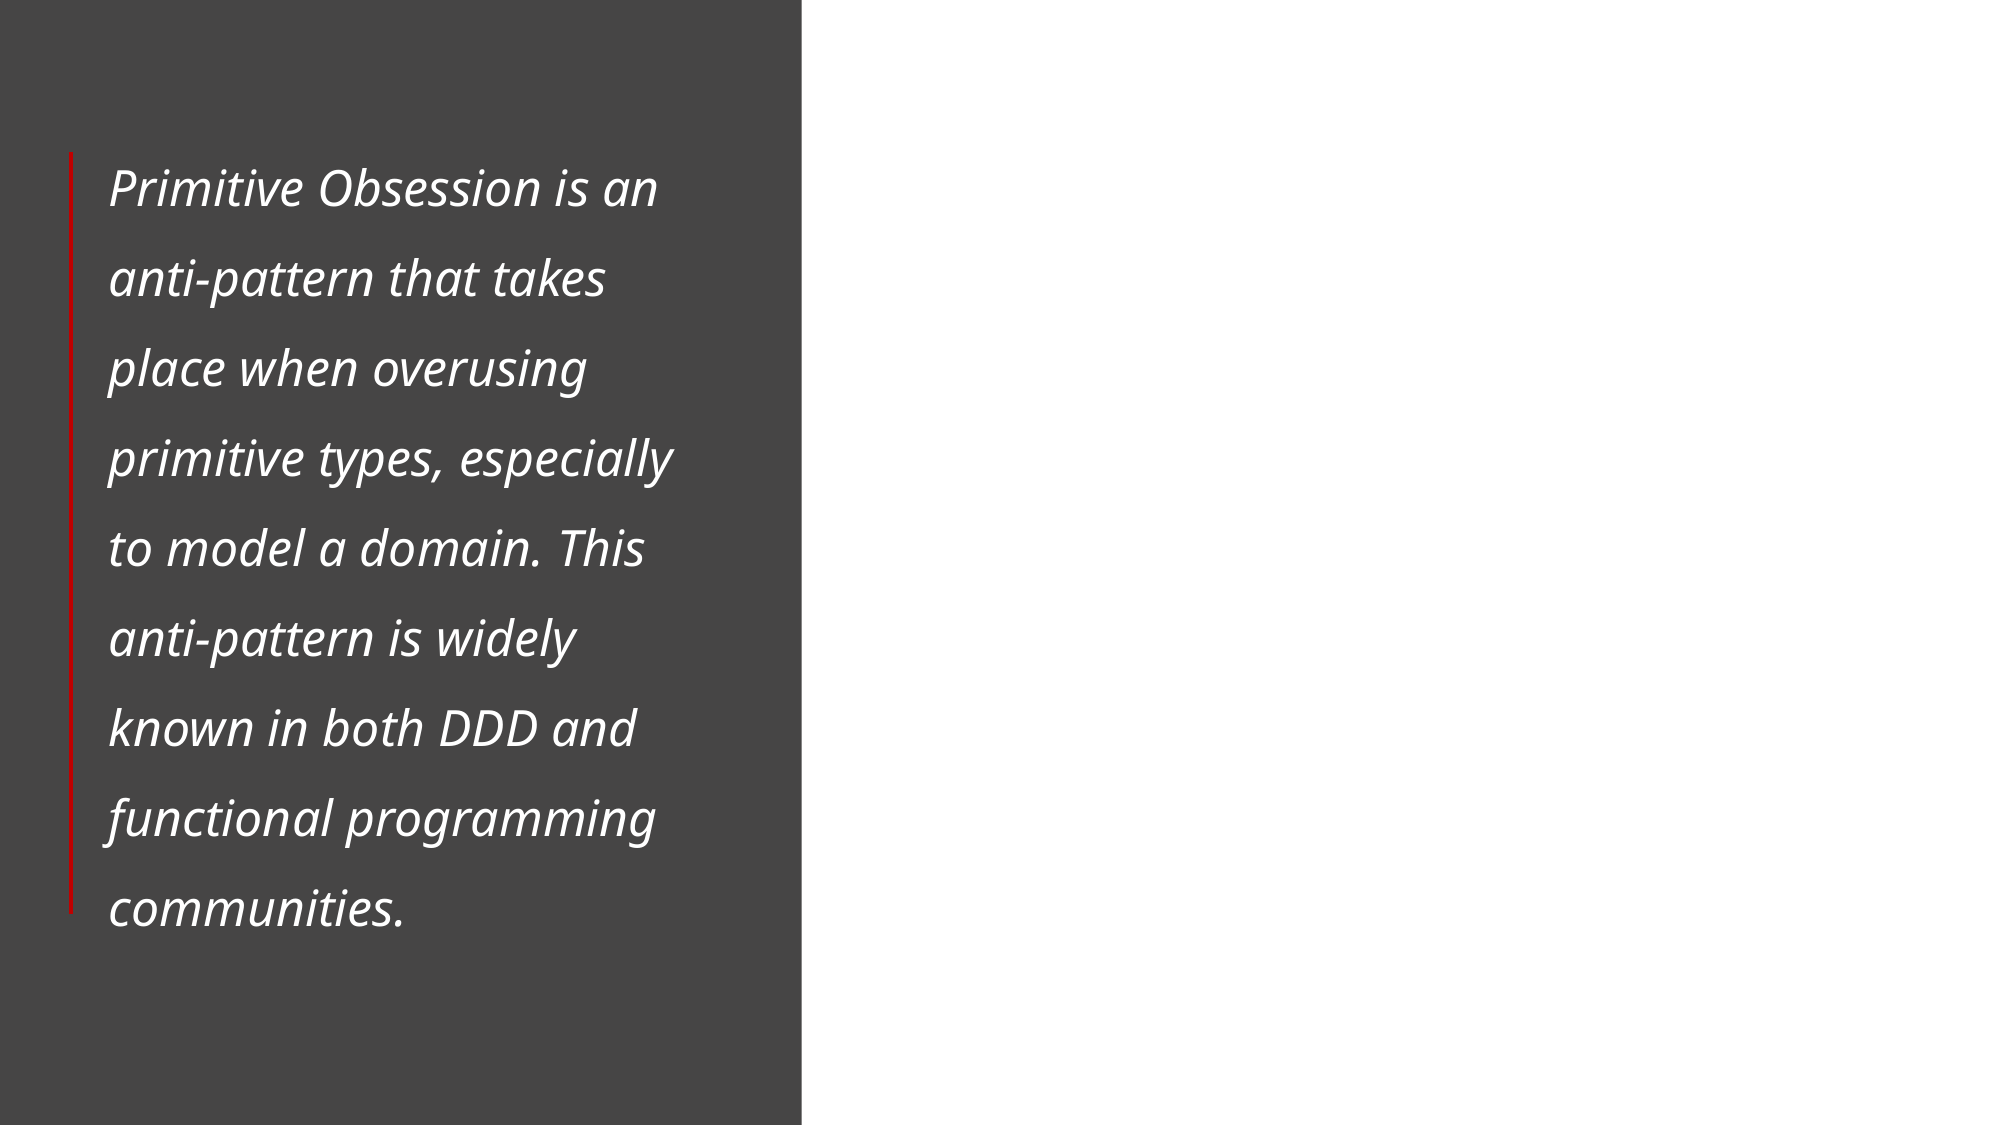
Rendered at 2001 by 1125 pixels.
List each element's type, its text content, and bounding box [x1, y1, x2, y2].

text_box [0, 0, 802, 1125]
text_box Primitive Obsession is an anti-pattern that takes place when overusing primitive types, especially to model a domain. This anti-pattern is widely known in both DDD and functional programming communities. [93, 118, 744, 941]
